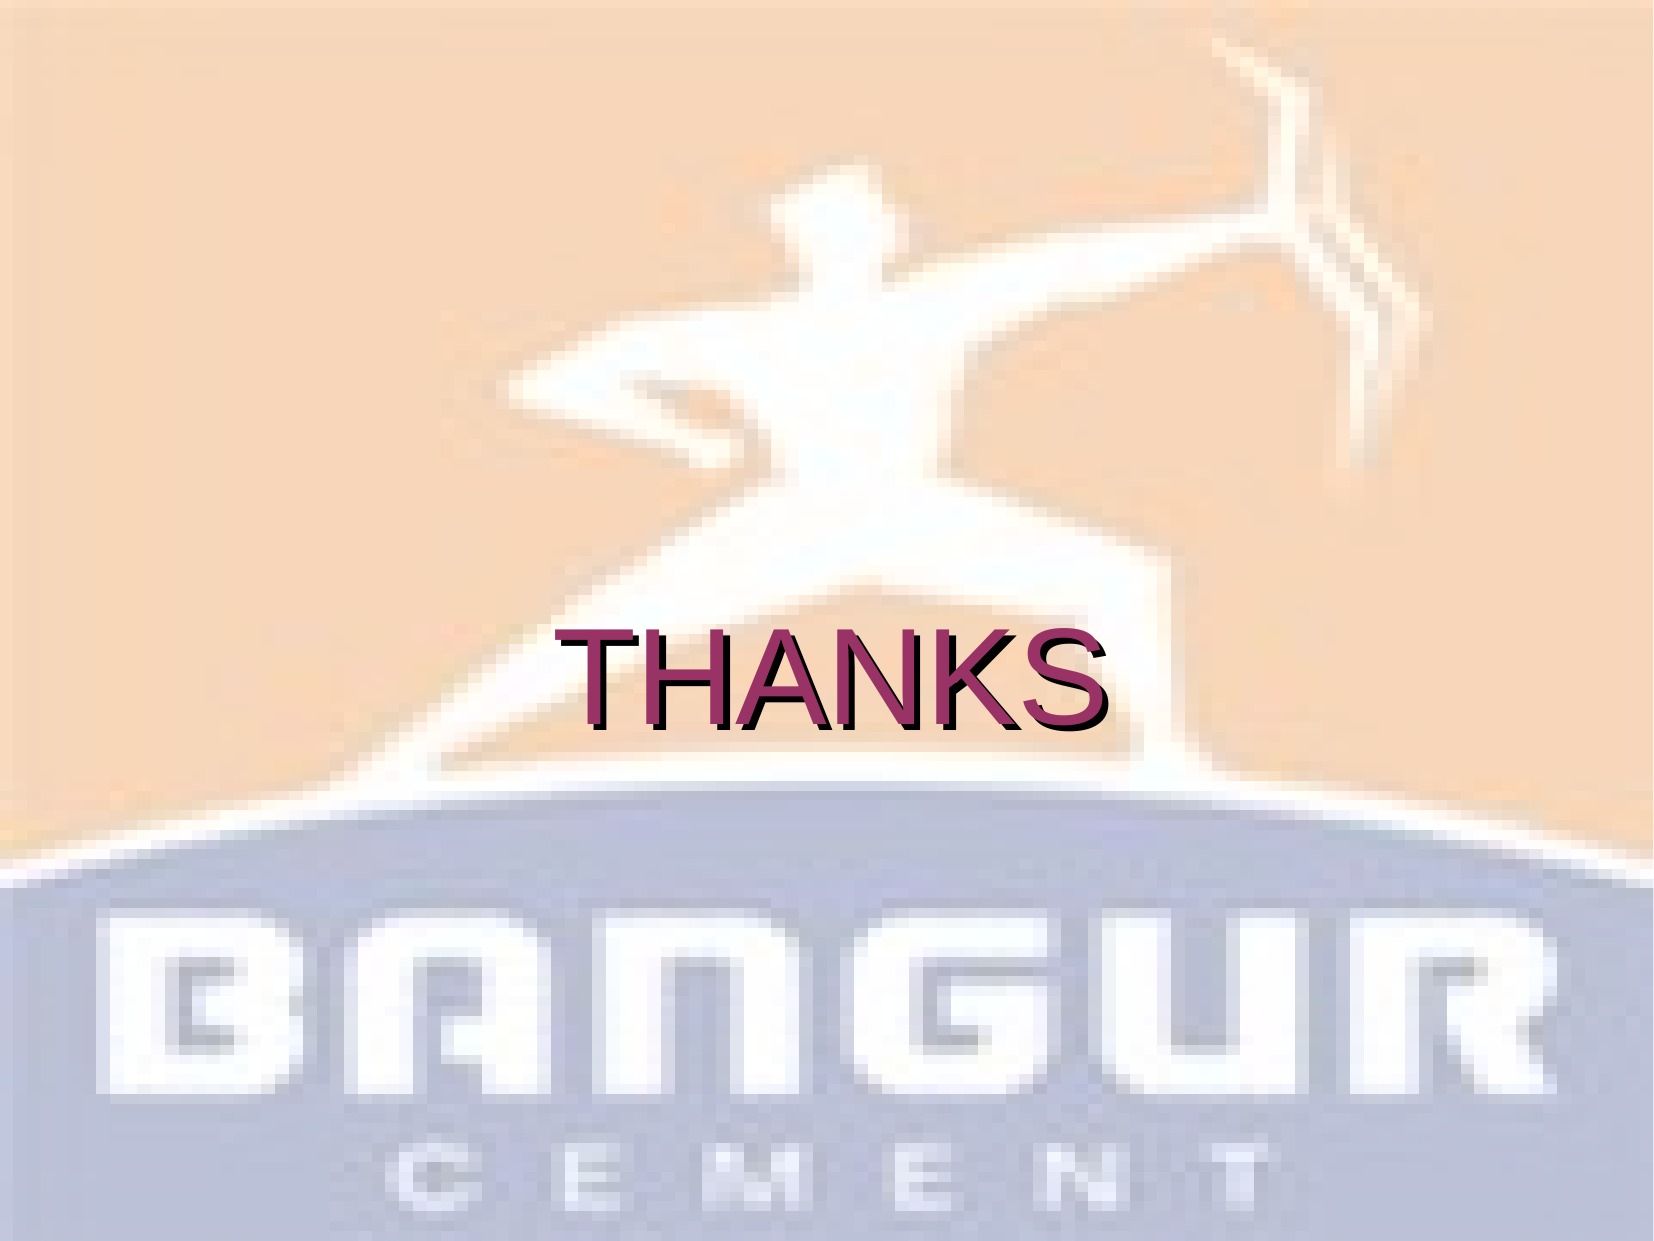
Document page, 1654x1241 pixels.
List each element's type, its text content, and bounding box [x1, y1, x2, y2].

title THANKS [86, 600, 1576, 857]
picture [0, 0, 1654, 1241]
